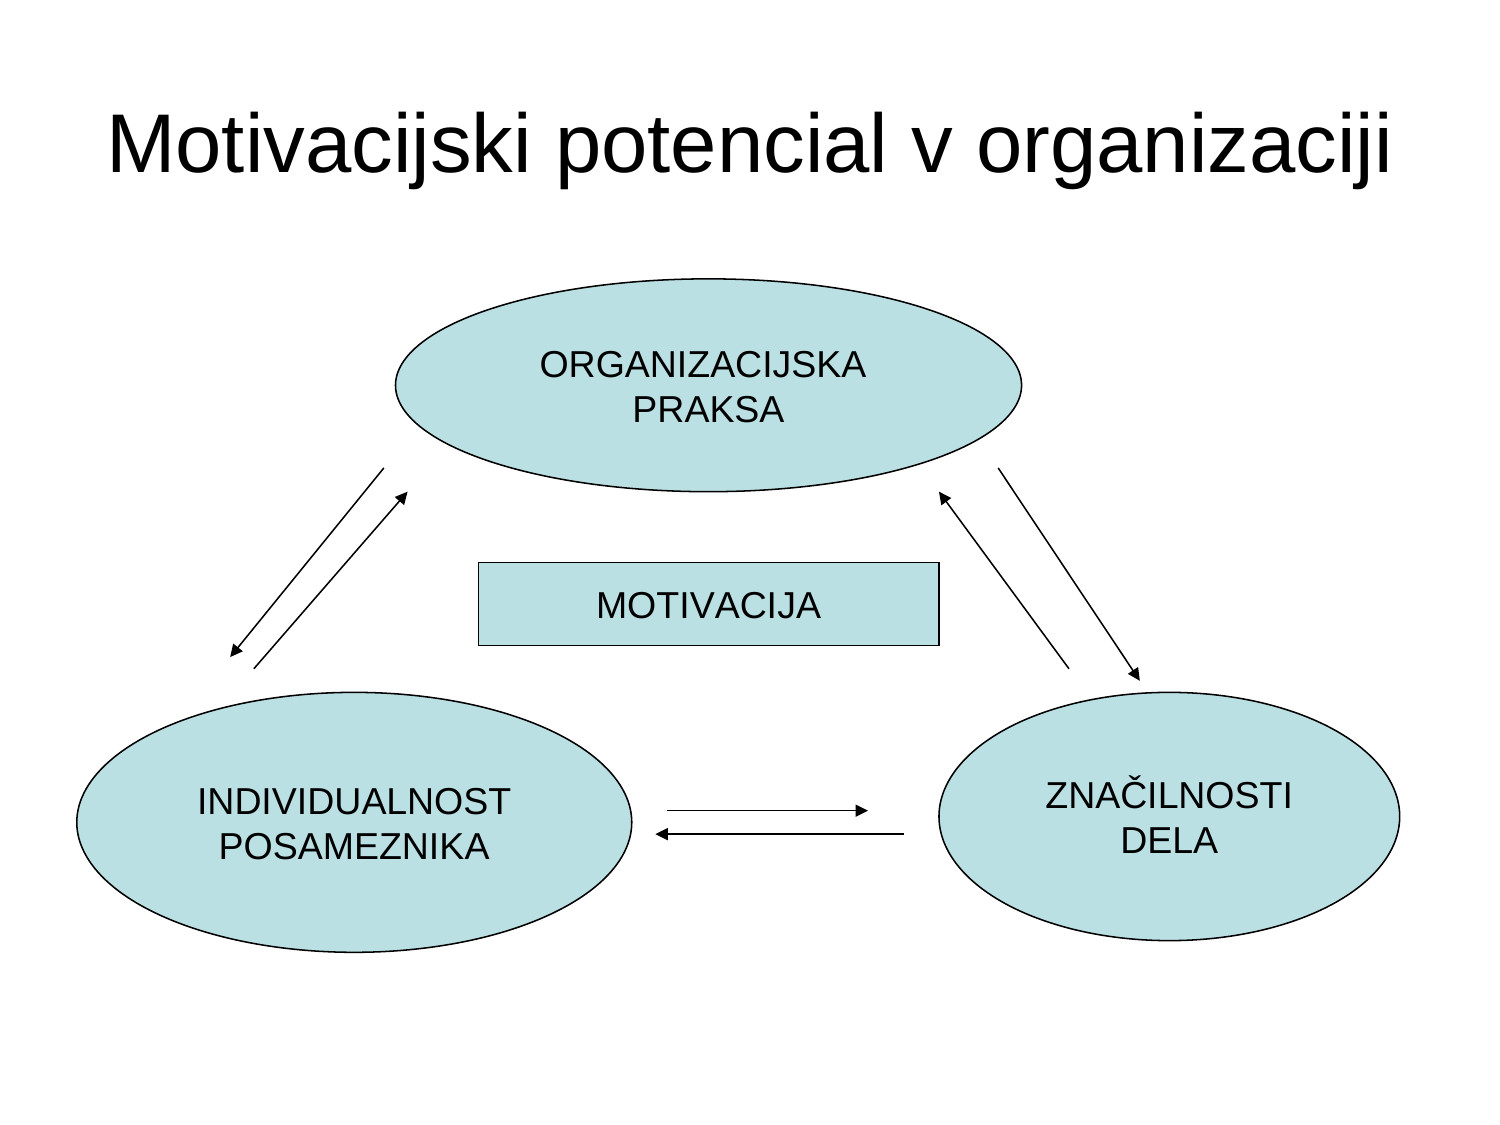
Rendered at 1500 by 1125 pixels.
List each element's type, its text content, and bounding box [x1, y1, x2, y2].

text_box ORGANIZACIJSKA PRAKSA [395, 278, 1022, 492]
title Motivacijski potencial v organizaciji [75, 45, 1426, 233]
text_box ZNAČILNOSTI DELA [938, 692, 1400, 941]
text_box INDIVIDUALNOST POSAMEZNIKA [76, 692, 632, 953]
text_box MOTIVACIJA [478, 562, 940, 646]
